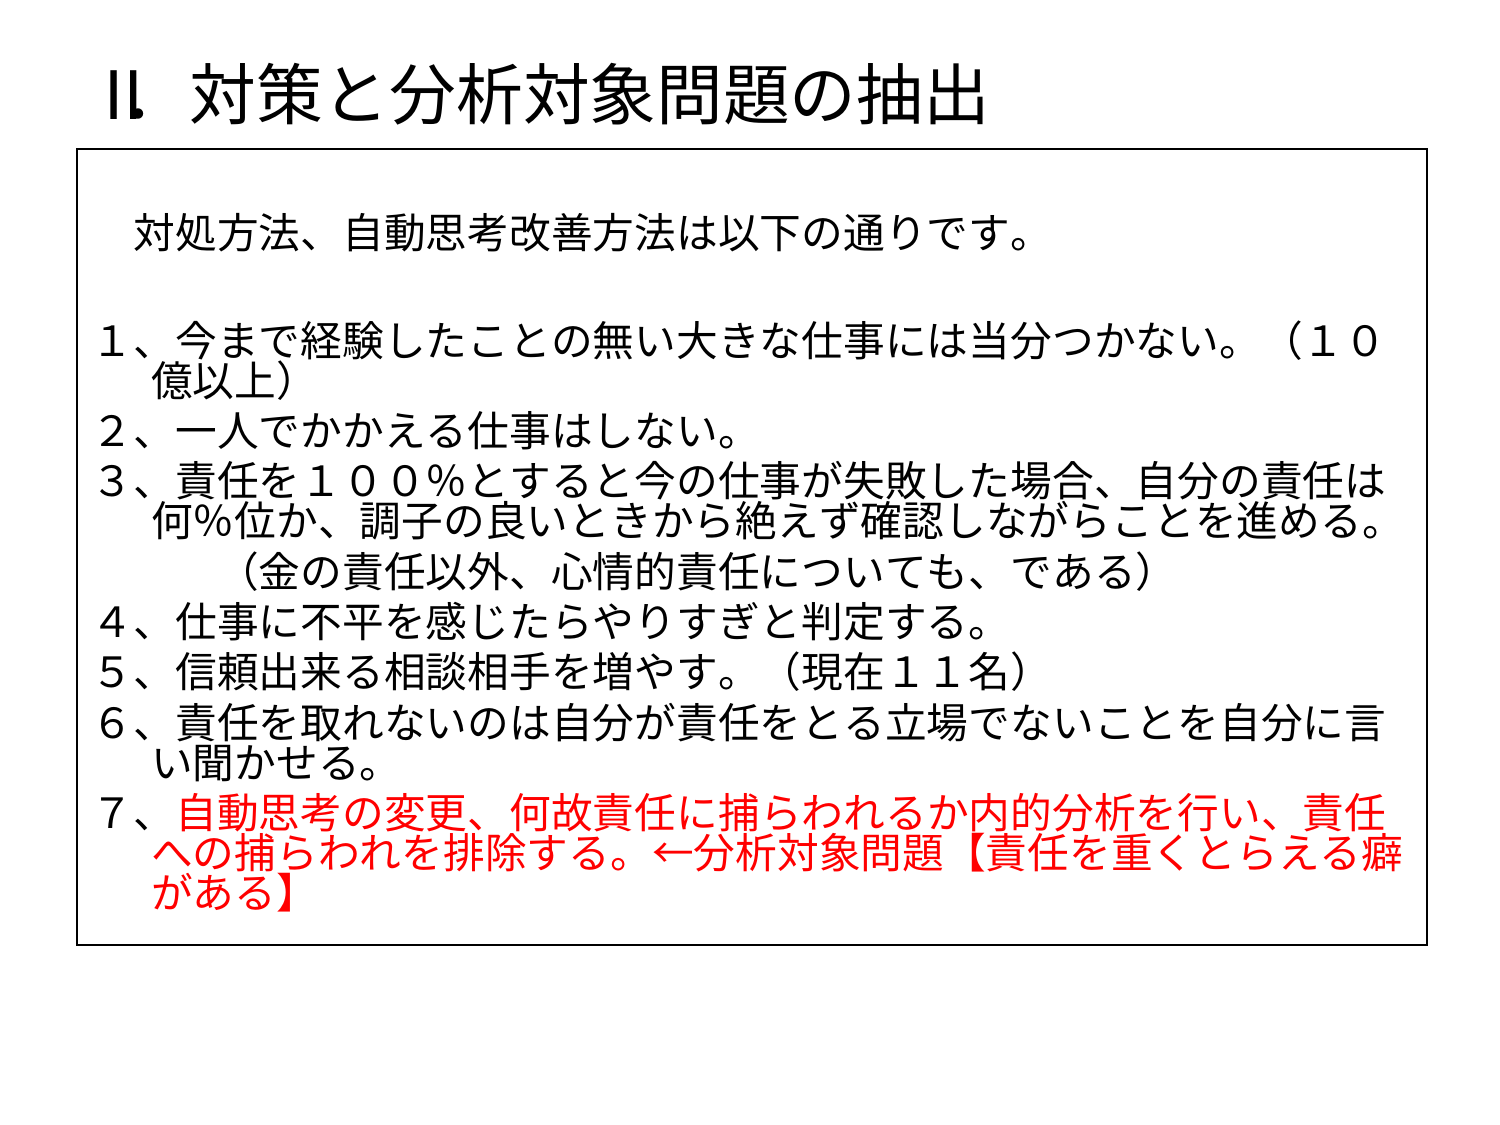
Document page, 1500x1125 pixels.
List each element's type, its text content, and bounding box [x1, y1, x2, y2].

title Ⅱ．対策と分析対象問題の抽出 [75, 45, 1426, 138]
list 対処方法、自動思考改善方法は以下の通りです。 １、今まで経験したことの無い大きな仕事には当分つかない。（１０億以上） ２、一人でかかえる仕事はしない。 ３、責任を１００％とすると今の仕事が失敗した場合、自分の責任は何％位か、調子の良いときから絶えず確認しながらことを進める。 （金の責任以外、心情的責任についても、である） ４、仕事に不平を感じたらやりすぎと判定する。 ５、信頼出来る相談相手を増やす。（現在１１名） ６、責任を取れないのは自分が責任をとる立場でないことを自分に言い聞かせる。 ７、自動思考の変更、何故責任に捕らわれるか内的分析を行い、責任への捕らわれを排除する。←分析対象問題【責任を重くとらえる癖がある】 [76, 148, 1427, 946]
